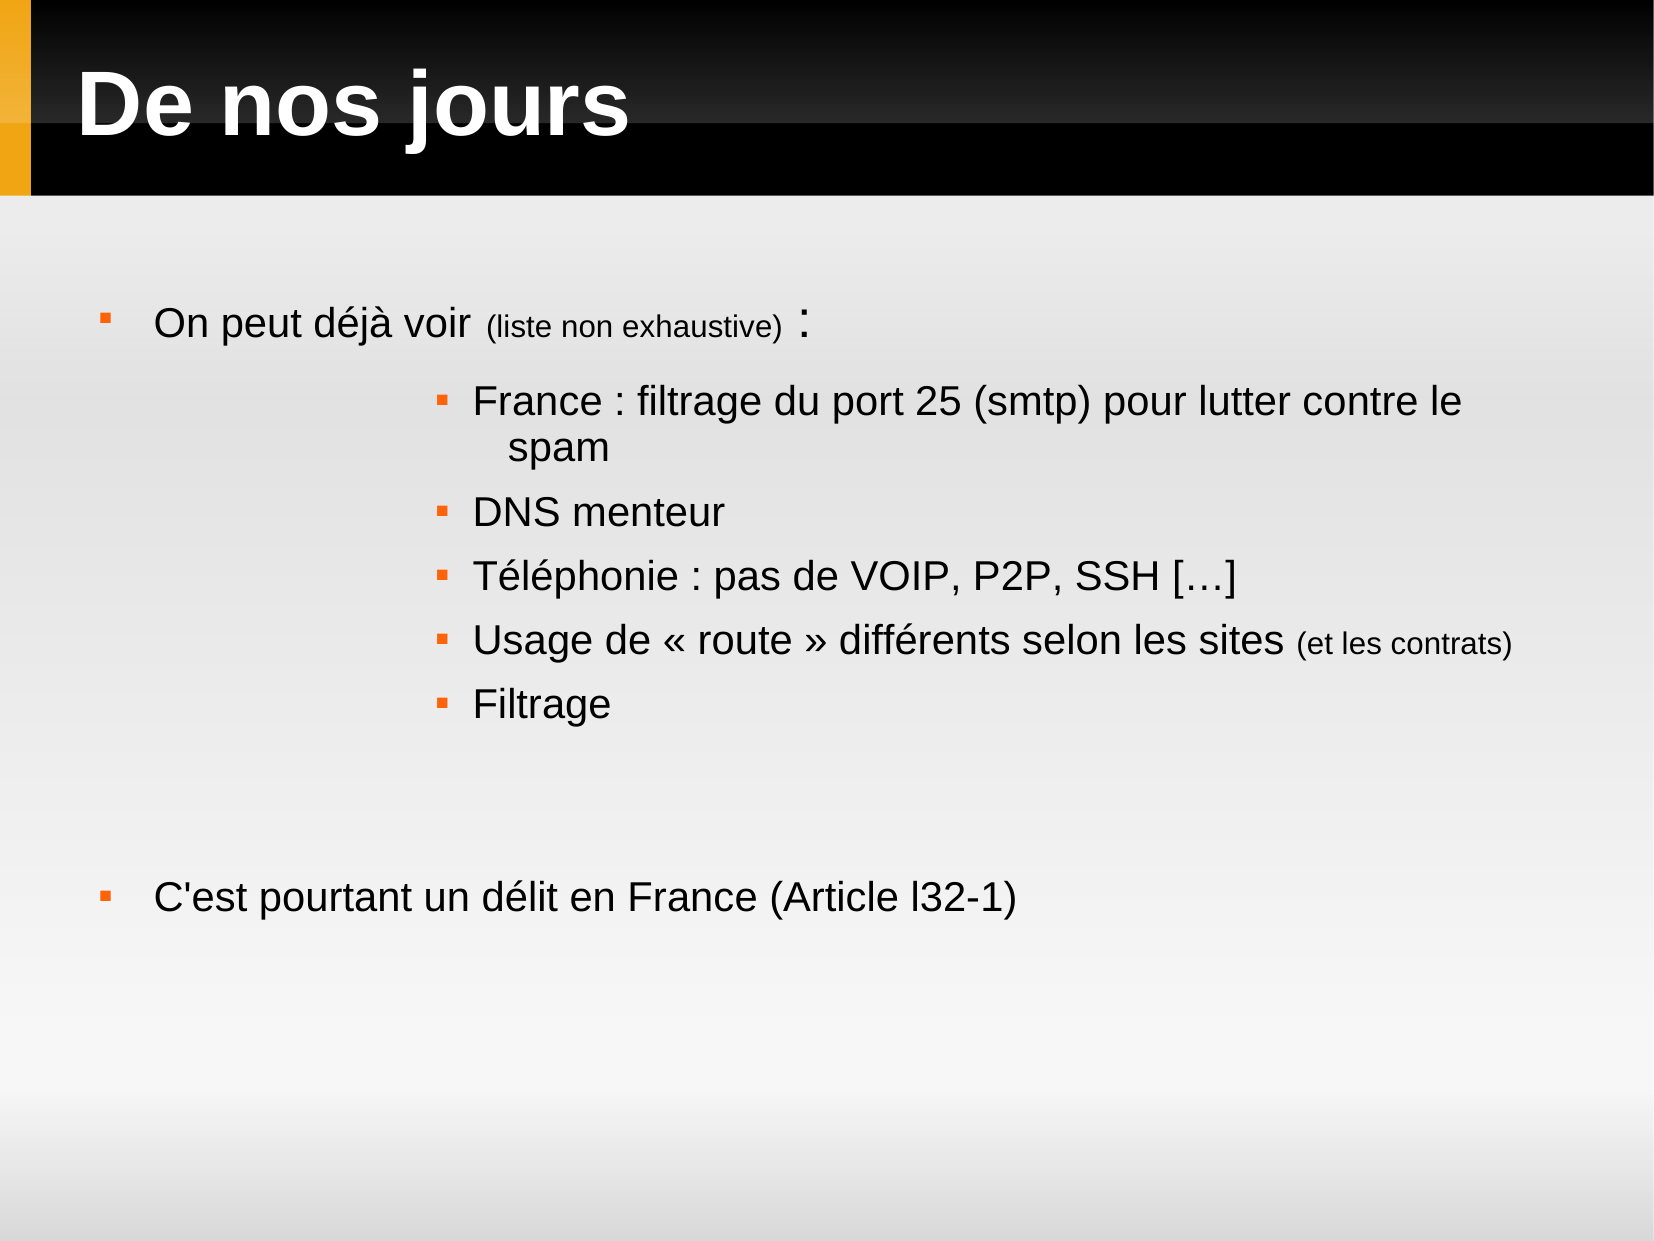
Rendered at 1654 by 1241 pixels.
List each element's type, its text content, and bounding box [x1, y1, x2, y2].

title De nos jours [76, 7, 1565, 200]
list On peut déjà voir (liste non exhaustive) : France : filtrage du port 25 (smtp) pour lutter contre le spam DNS menteur Téléphonie : pas de VOIP, P2P, SSH […] Usage de « route » différents selon les sites (et les contrats) Filtrage C'est pourtant un délit en France (Article l32-1) [82, 290, 1571, 1094]
picture [0, 0, 1654, 1241]
